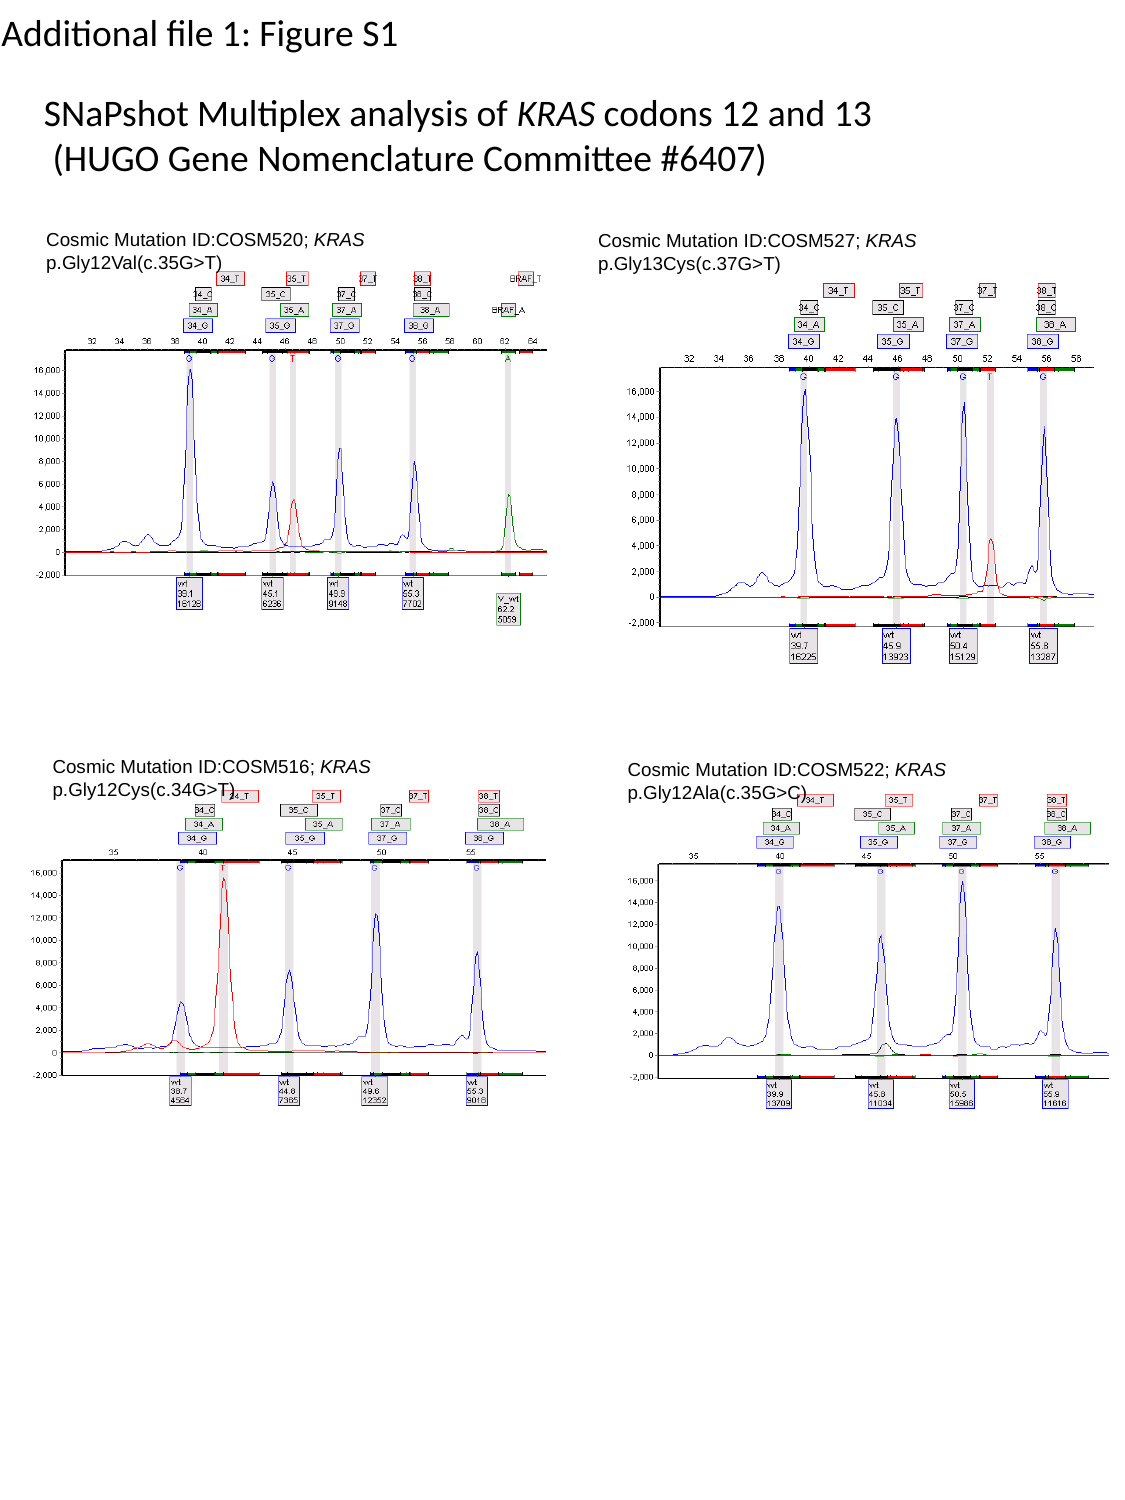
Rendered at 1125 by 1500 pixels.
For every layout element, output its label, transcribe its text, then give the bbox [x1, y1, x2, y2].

text_box Cosmic Mutation ID:COSM520; KRAS p.Gly12Val(c.35G>T) [31, 220, 546, 281]
text_box Cosmic Mutation ID:COSM516; KRAS p.Gly12Cys(c.34G>T) [37, 747, 563, 808]
text_box Cosmic Mutation ID:COSM522; KRAS p.Gly12Ala(c.35G>C) [612, 750, 1109, 811]
picture [31, 268, 547, 626]
picture [26, 788, 546, 1107]
picture [624, 811, 1109, 1110]
text_box SNaPshot Multiplex analysis of KRAS codons 12 and 13 (HUGO Gene Nomenclature Committee #6407) [29, 81, 1057, 187]
picture [618, 282, 1094, 665]
text_box Cosmic Mutation ID:COSM527; KRAS p.Gly13Cys(c.37G>T) [583, 221, 1094, 282]
text_box Additional file 1: Figure S1 [0, 1, 414, 62]
